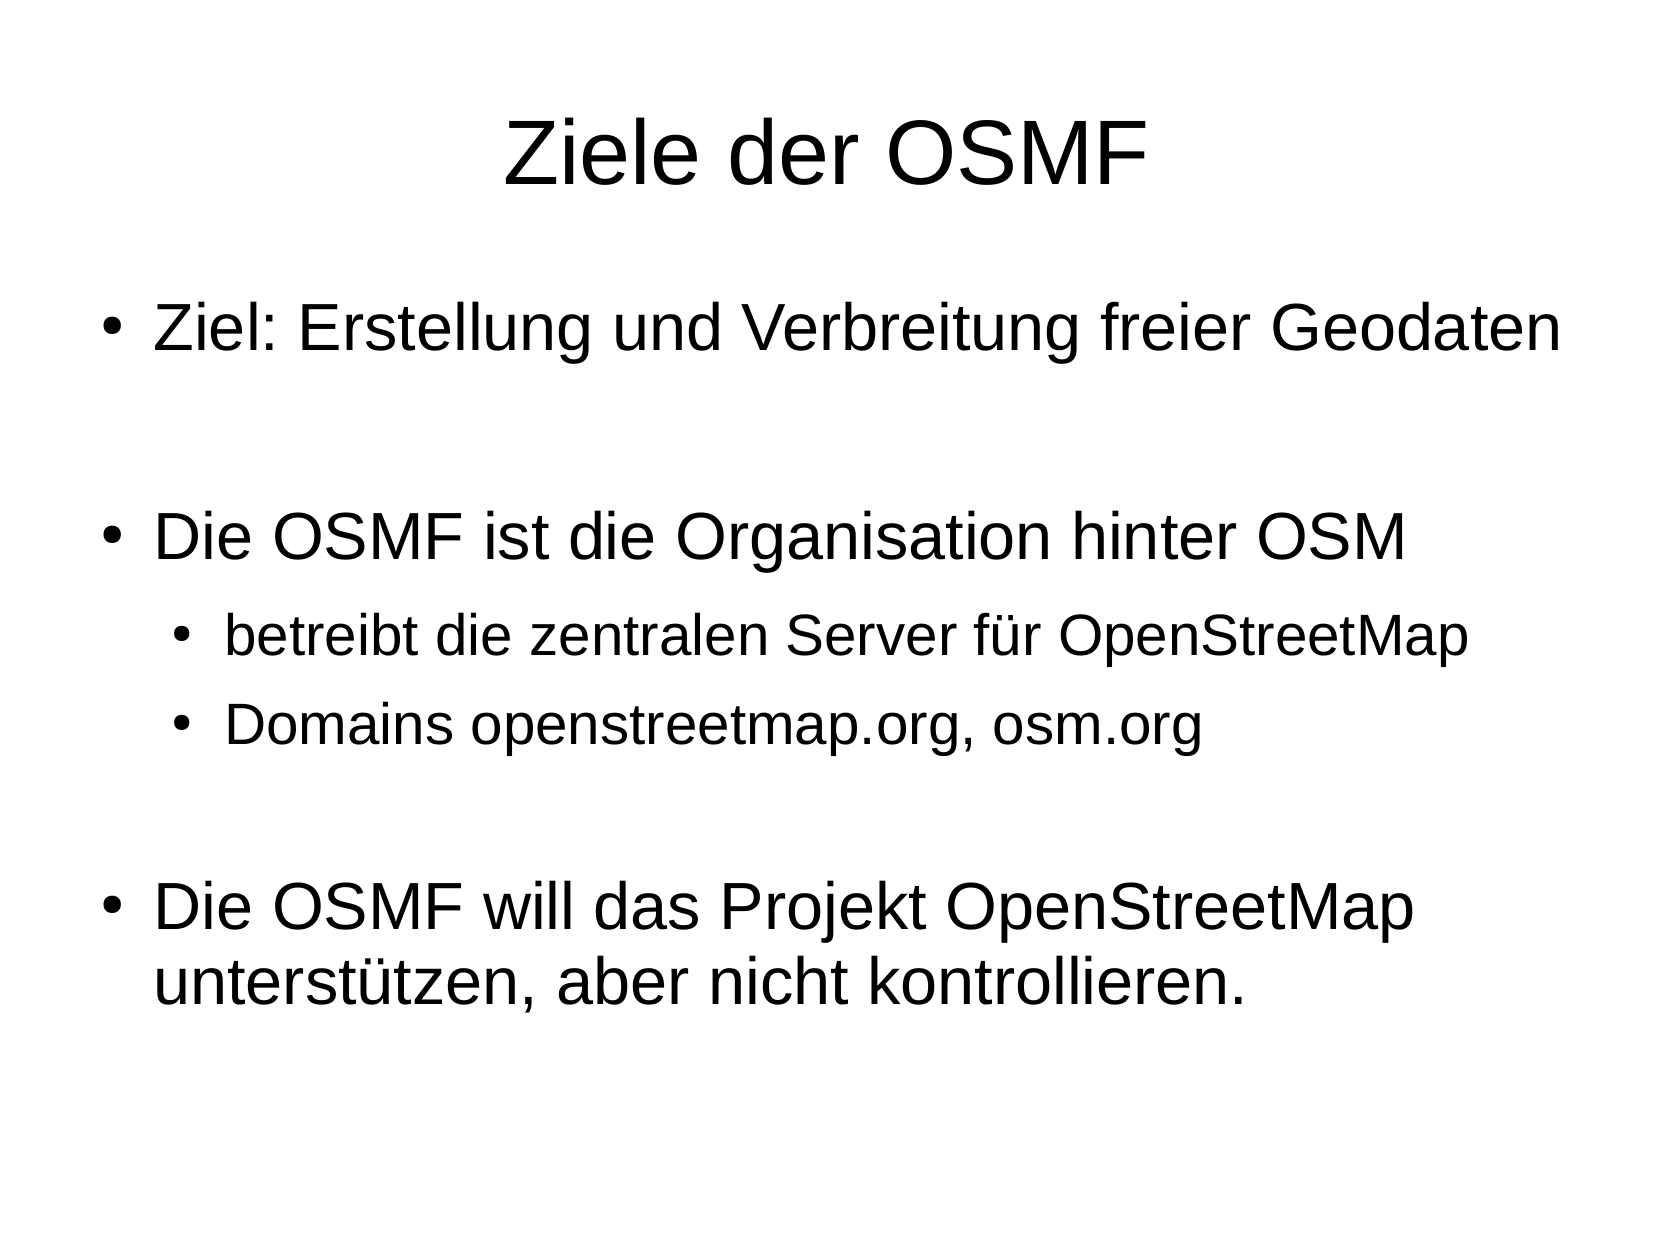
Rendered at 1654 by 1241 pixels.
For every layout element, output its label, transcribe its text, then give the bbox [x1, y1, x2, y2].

title Ziele der OSMF [82, 56, 1571, 250]
list Ziel: Erstellung und Verbreitung freier Geodaten Die OSMF ist die Organisation hinter OSM betreibt die zentralen Server für OpenStreetMap Domains openstreetmap.org, osm.org Die OSMF will das Projekt OpenStreetMap unterstützen, aber nicht kontrollieren. [82, 290, 1571, 1109]
